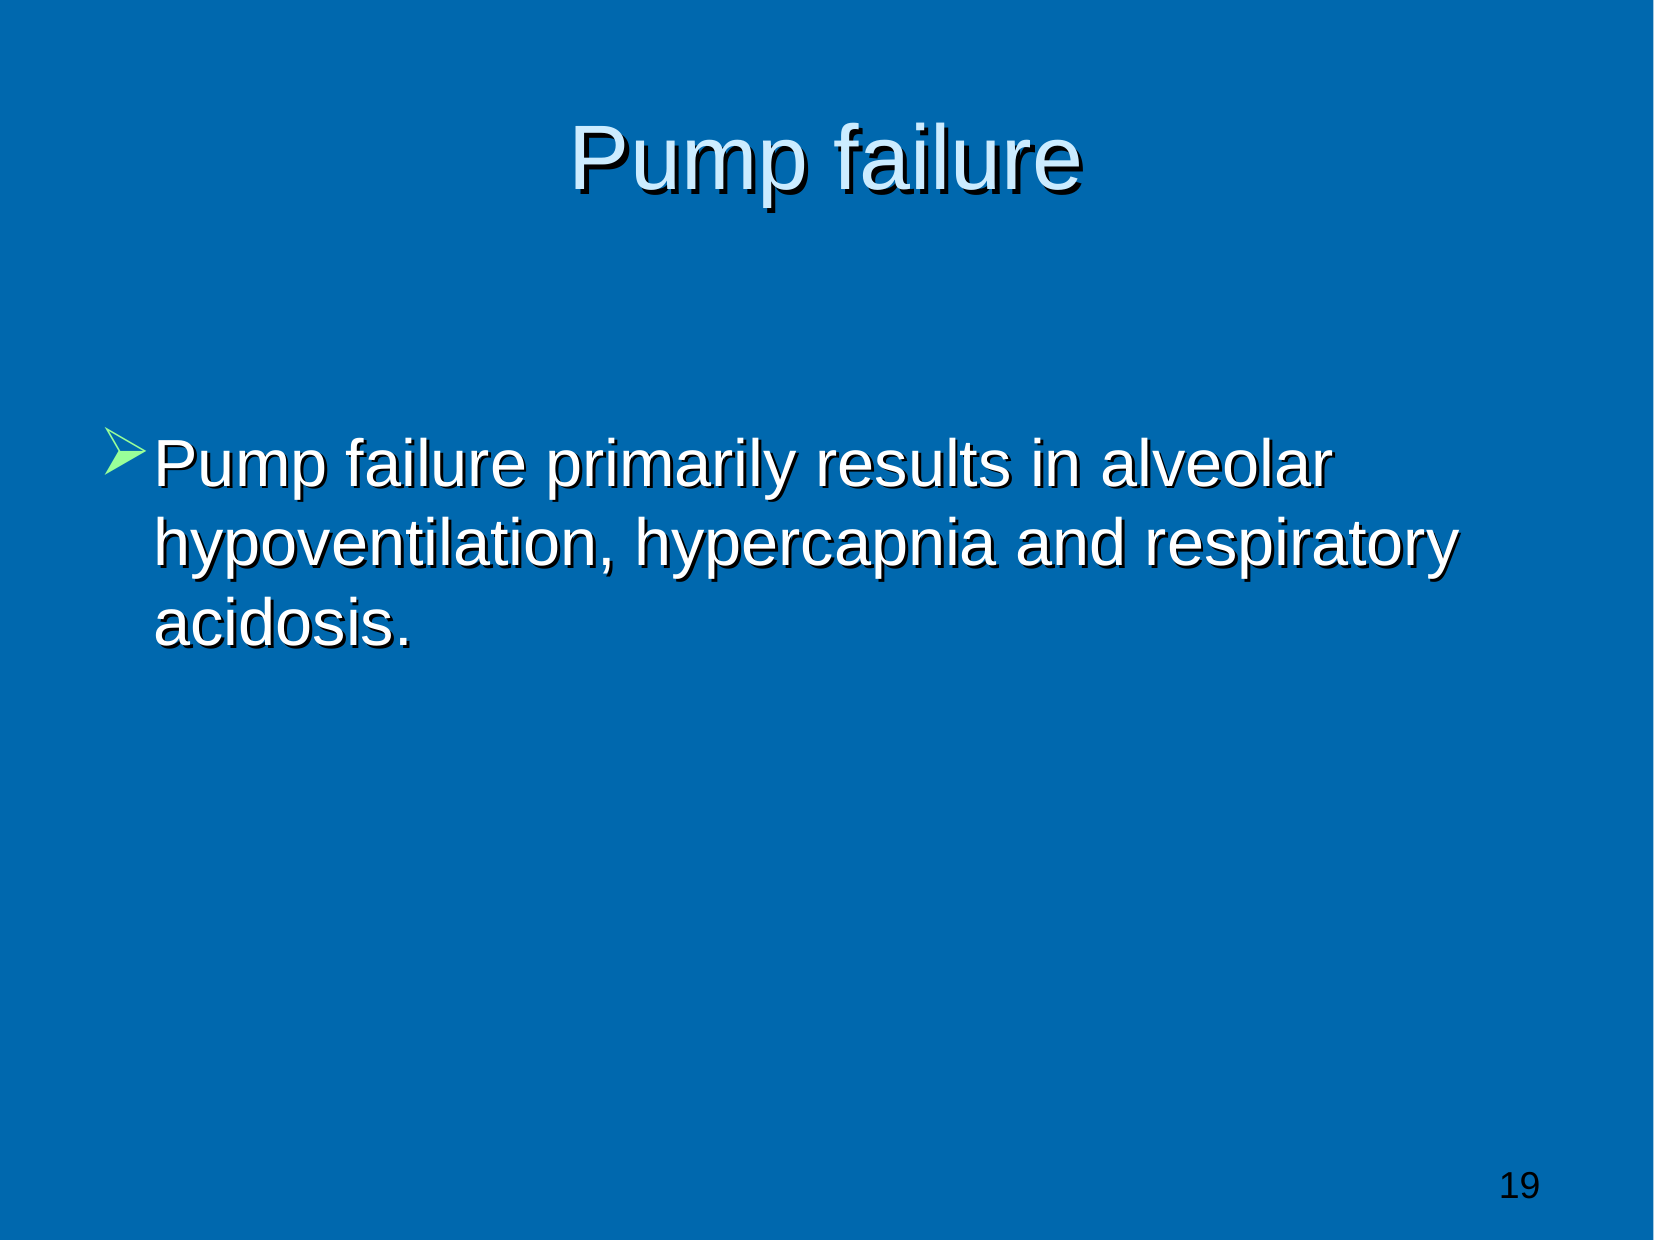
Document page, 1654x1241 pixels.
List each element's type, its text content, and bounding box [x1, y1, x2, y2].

text_box <číslo> [1484, 1129, 1570, 1214]
text_box Pump failure primarily results in alveolar hypoventilation, hypercapnia and respiratory acidosis. [84, 411, 1573, 860]
text_box Pump failure [82, 50, 1571, 257]
